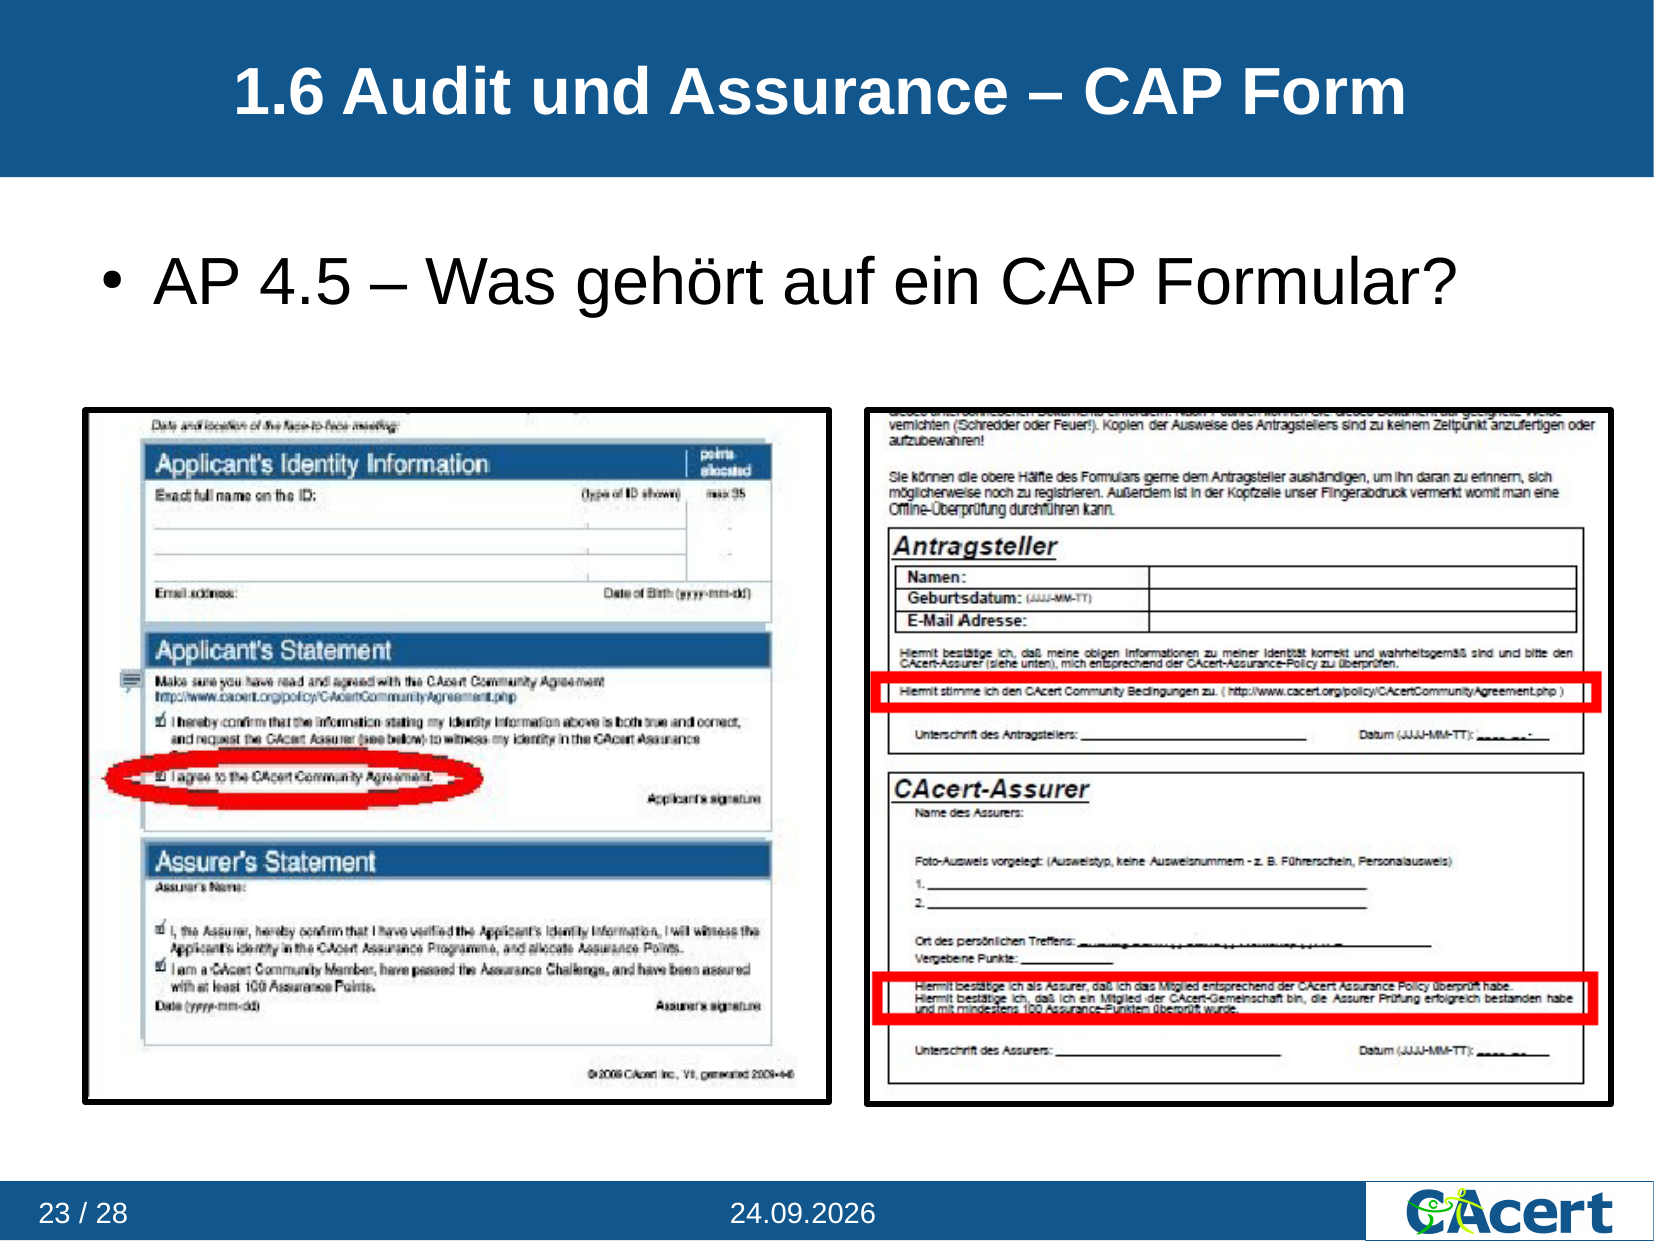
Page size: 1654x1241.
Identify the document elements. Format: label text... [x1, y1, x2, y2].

picture [88, 413, 827, 1100]
picture [869, 413, 1609, 1102]
list AP 4.5 – Was gehört auf ein CAP Formular? [82, 206, 1625, 1065]
picture [1406, 1187, 1613, 1235]
title 1.6 Audit und Assurance – CAP Form [76, 17, 1565, 166]
